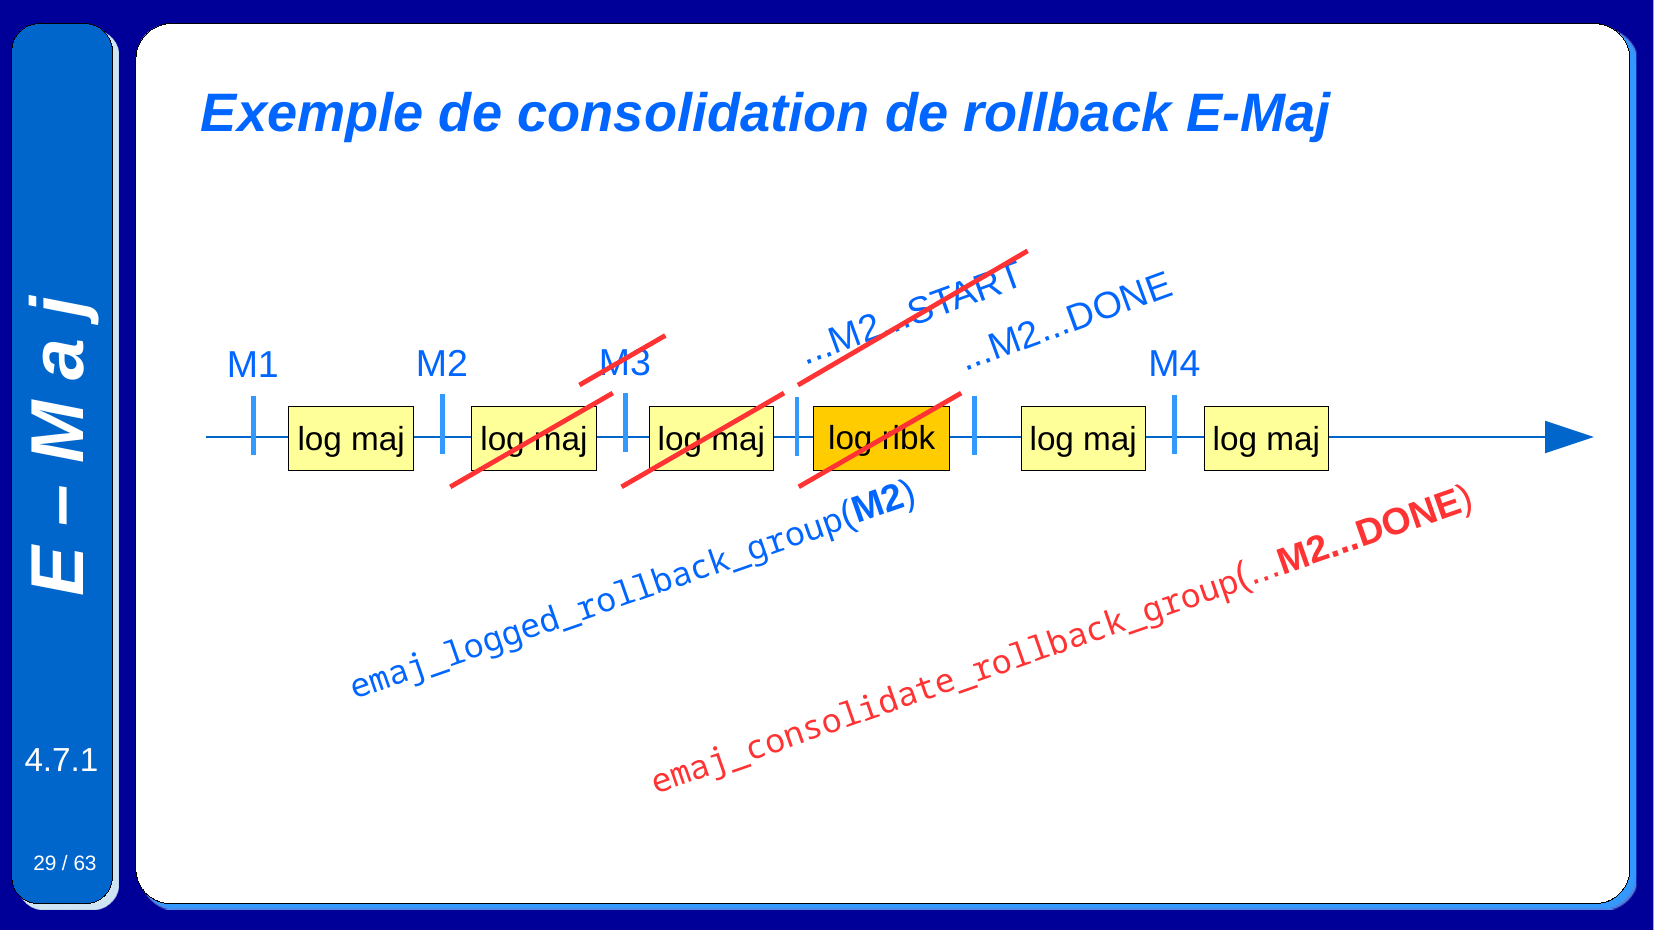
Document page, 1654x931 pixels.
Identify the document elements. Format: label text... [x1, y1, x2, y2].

text_box M2 [401, 335, 483, 393]
text_box M1 [212, 336, 294, 394]
title Exemple de consolidation de rollback E-Maj [200, 34, 1575, 191]
text_box emaj_consolidate_rollback_group(...M2...DONE) [627, 462, 1499, 825]
text_box emaj_logged_rollback_group(M2) [326, 471, 941, 731]
text_box log rlbk [833, 406, 950, 471]
text_box log maj [471, 406, 583, 471]
text_box log maj [1204, 406, 1329, 471]
text_box log maj [1021, 406, 1146, 471]
text_box log maj [656, 406, 774, 471]
text_box log maj [288, 406, 414, 471]
text_box M3 [584, 334, 661, 379]
text_box M3 [584, 339, 666, 392]
text_box M4 [1133, 335, 1216, 393]
text_box log maj [485, 406, 597, 471]
text_box log maj [649, 406, 755, 467]
text_box ...M2...START [777, 241, 1046, 383]
text_box log rlbk [813, 406, 932, 471]
text_box ...M2...DONE [937, 250, 1195, 391]
